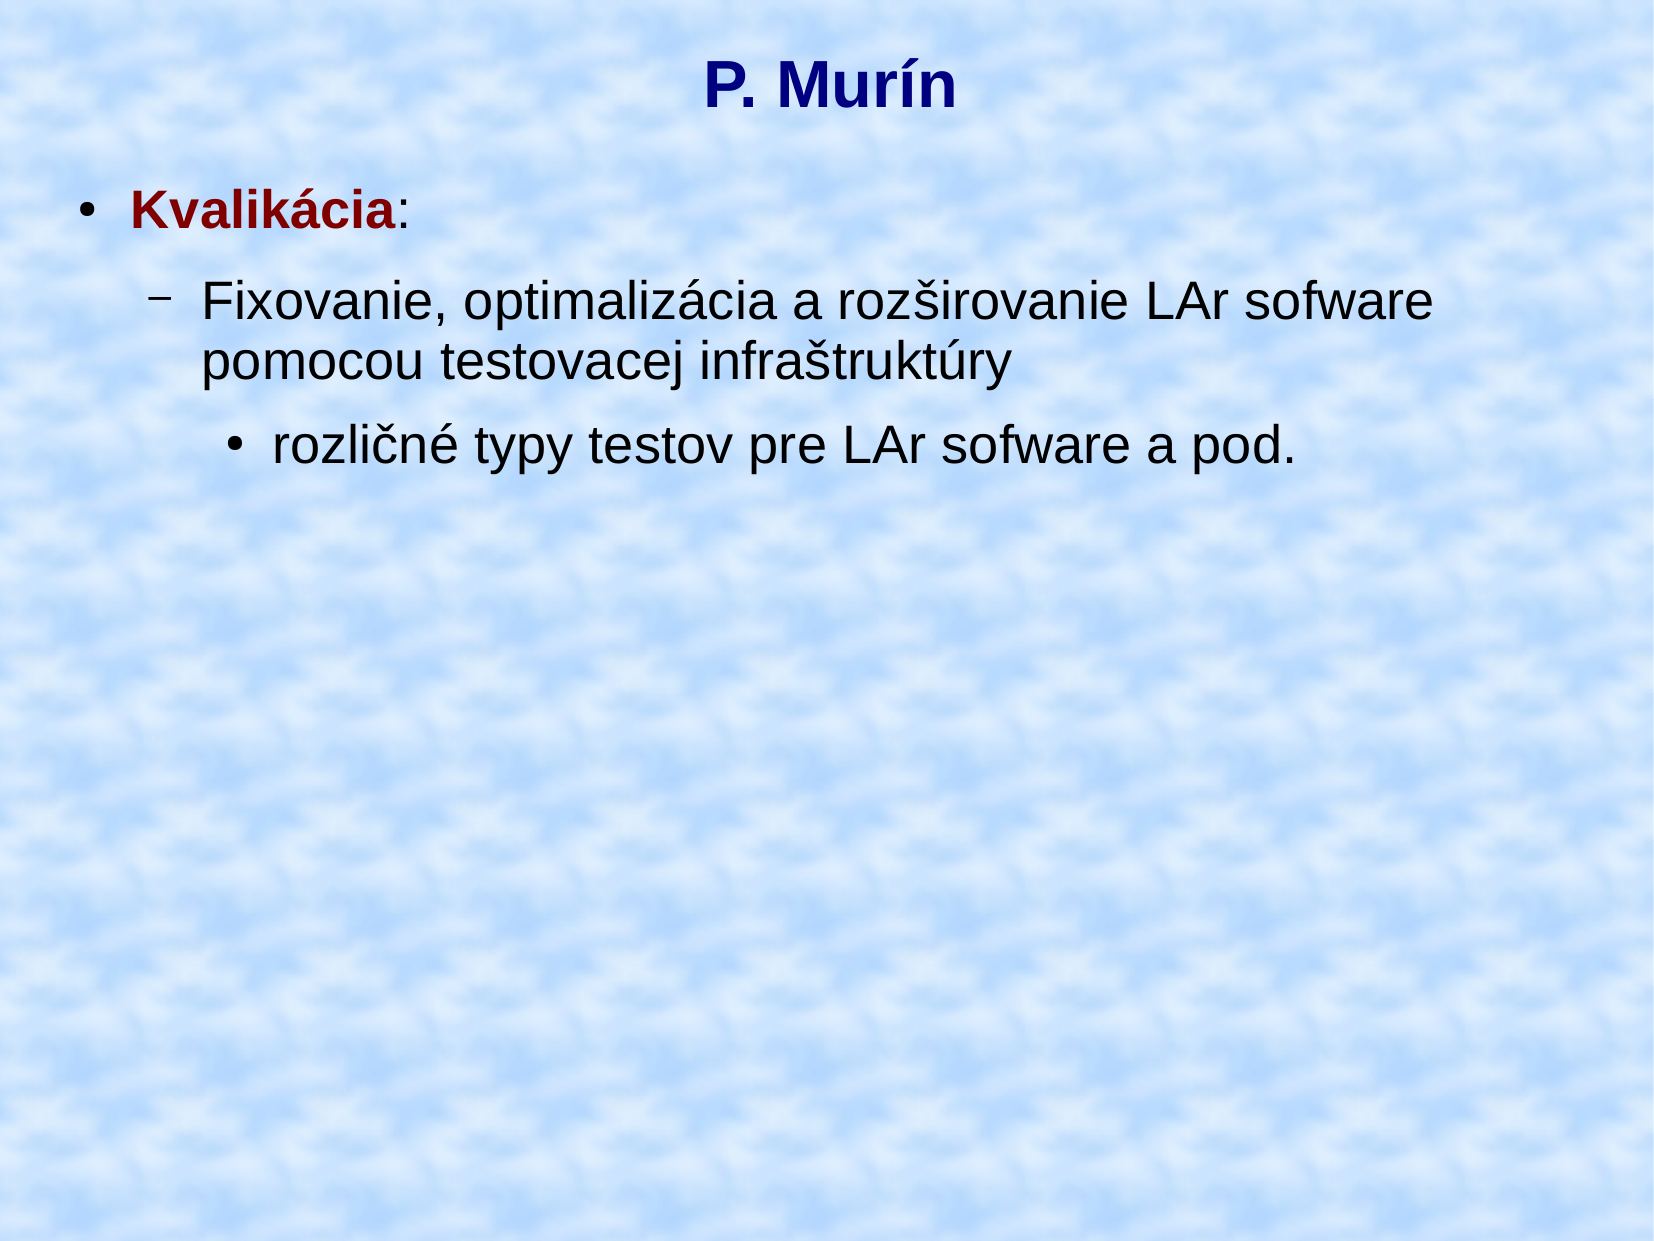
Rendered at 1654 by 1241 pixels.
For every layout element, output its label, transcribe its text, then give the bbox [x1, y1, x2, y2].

picture [0, 0, 1654, 1241]
title P. Murín [86, 17, 1576, 151]
list Kvalikácia: Fixovanie, optimalizácia a rozširovanie LAr sofware pomocou testovacej infraštruktúry rozličné typy testov pre LAr sofware a pod. [60, 180, 1571, 1186]
